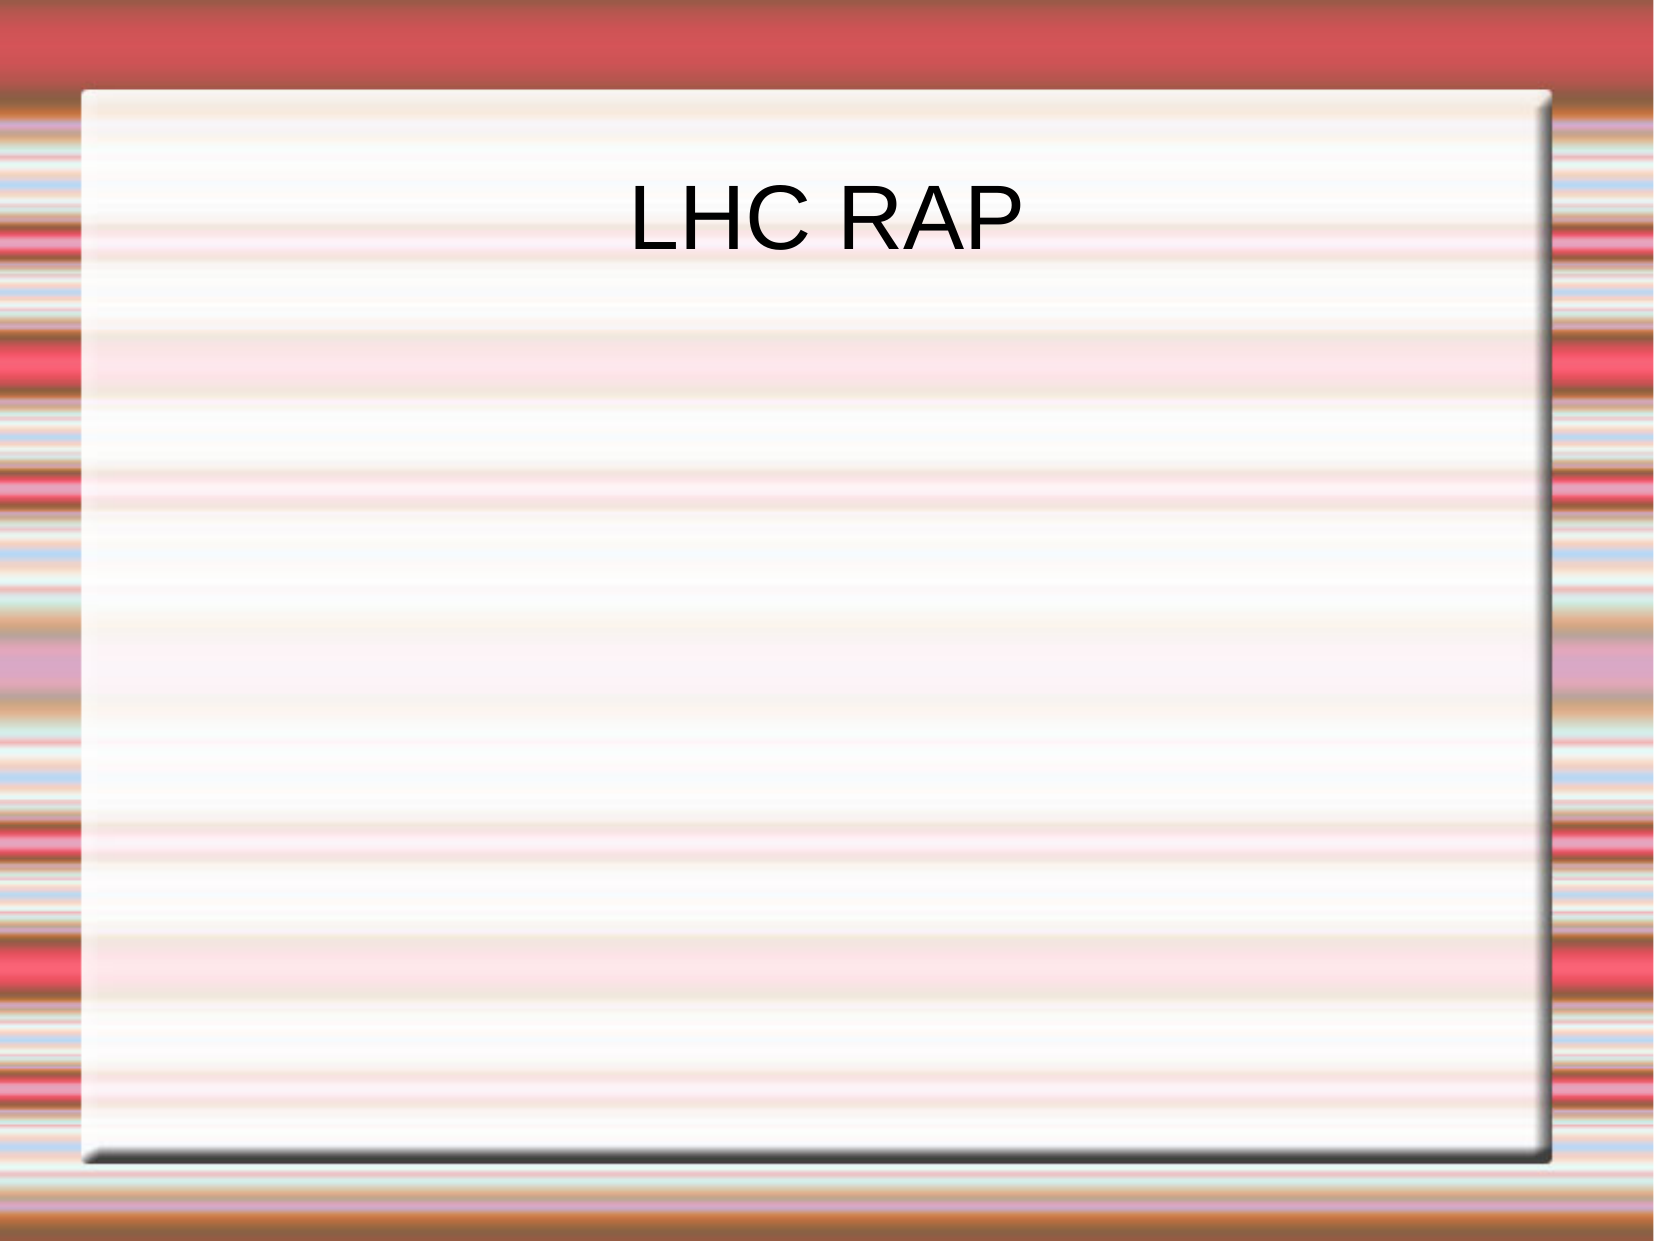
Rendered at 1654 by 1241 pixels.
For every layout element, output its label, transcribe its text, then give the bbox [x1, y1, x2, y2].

picture [0, 0, 1654, 1241]
title LHC RAP [121, 122, 1534, 315]
